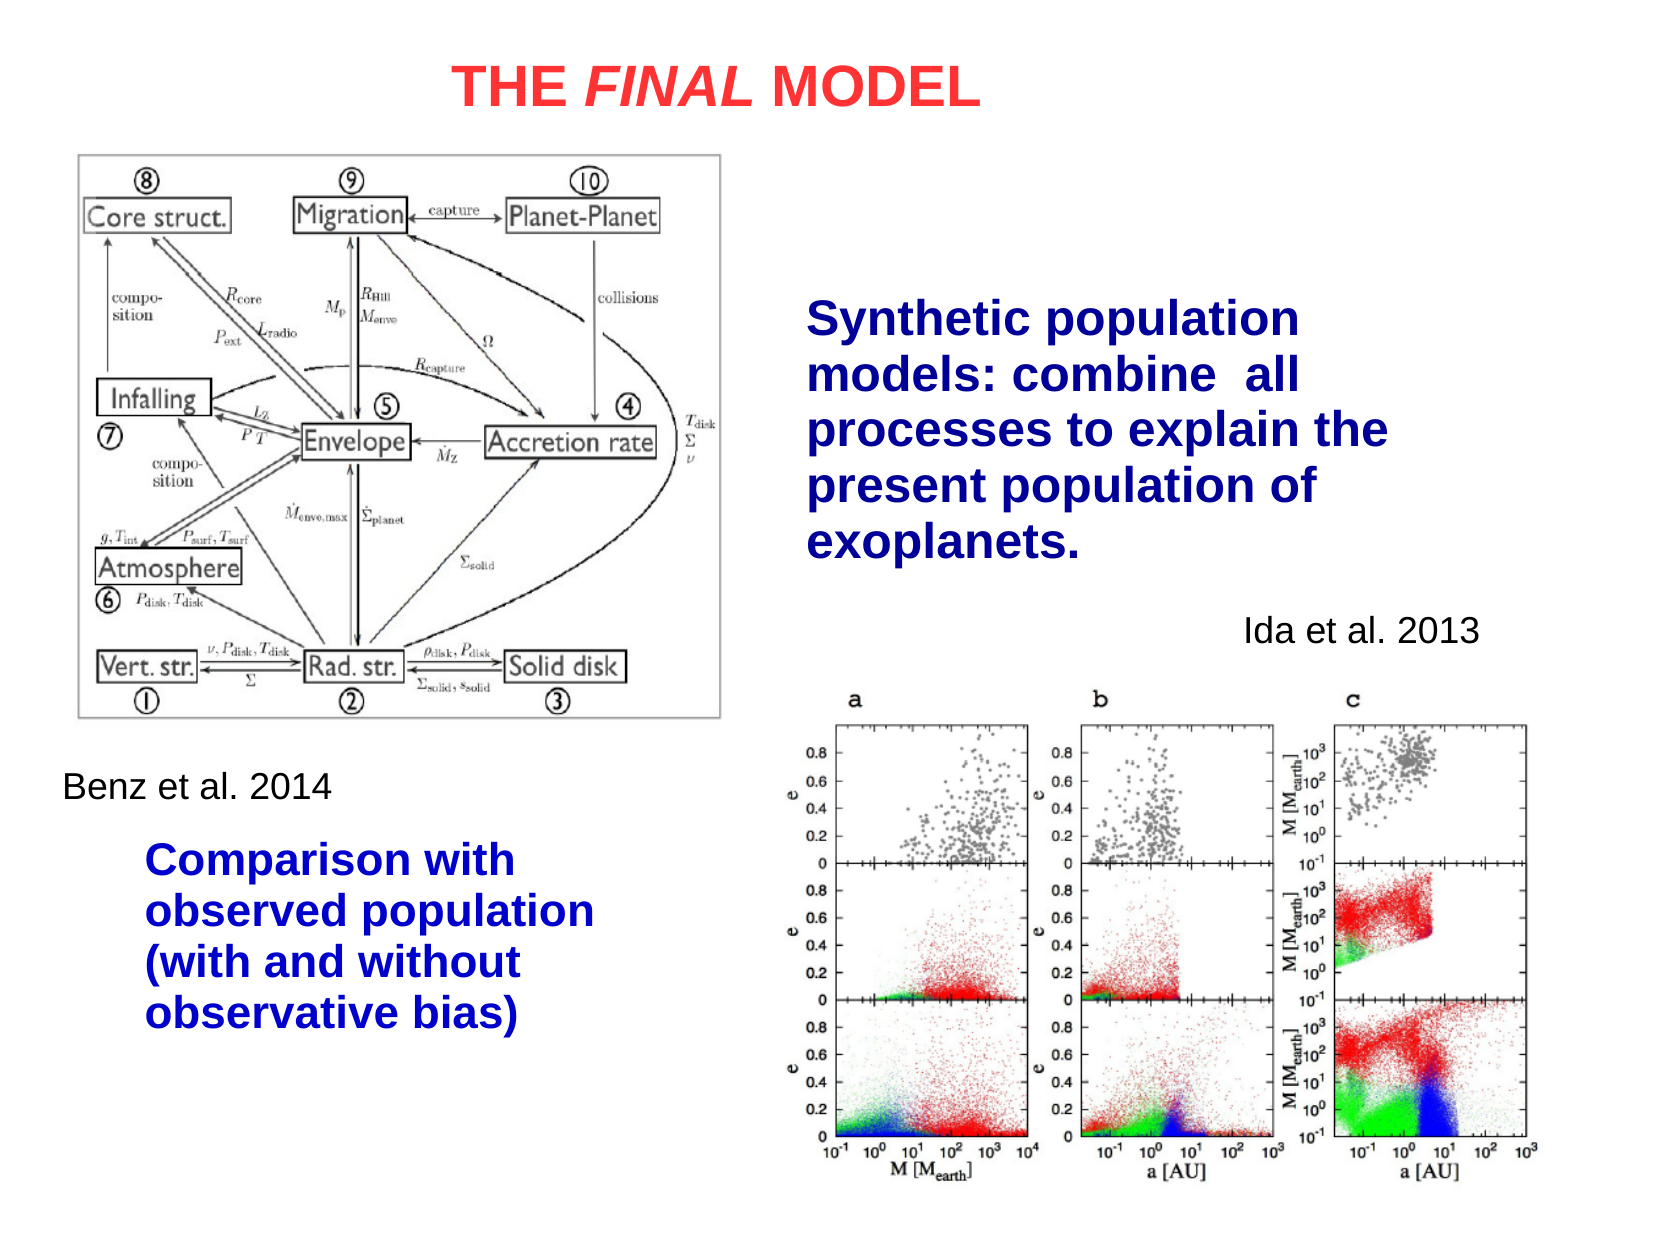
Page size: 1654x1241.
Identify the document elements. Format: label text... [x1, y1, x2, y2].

text_box Synthetic population models: combine all processes to explain the present population of exoplanets. [791, 283, 1453, 578]
text_box Comparison with observed population (with and without observative bias) [129, 826, 709, 1046]
picture [30, 129, 1595, 1213]
text_box Benz et al. 2014 [47, 758, 532, 815]
text_box THE FINAL MODEL [437, 47, 1501, 128]
text_box Ida et al. 2013 [1228, 602, 1512, 659]
